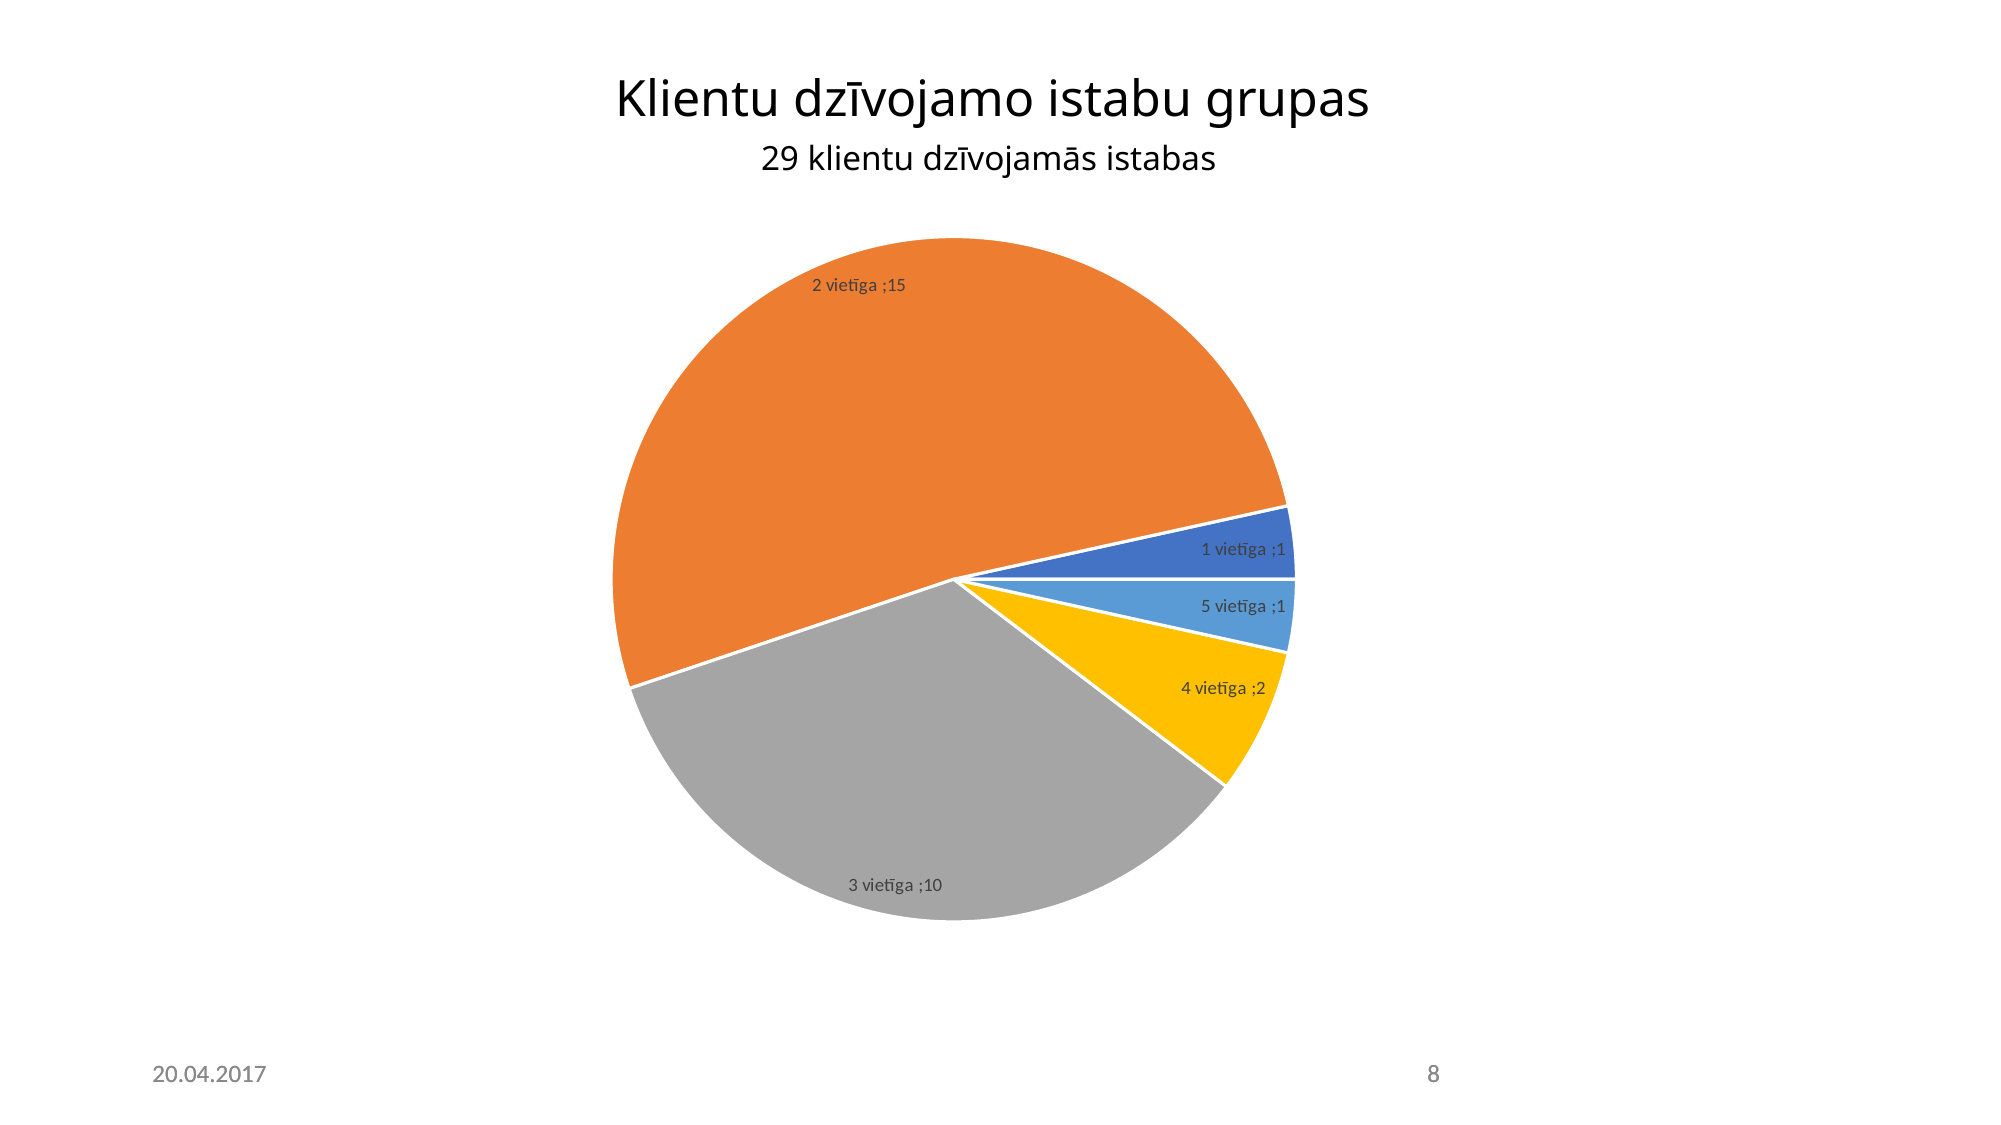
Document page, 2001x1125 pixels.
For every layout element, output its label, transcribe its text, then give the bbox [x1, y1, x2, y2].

chart [137, 222, 1863, 937]
text_box 20.04.2017 [137, 1042, 588, 1103]
text_box [1412, 1042, 1863, 1103]
title Klientu dzīvojamo istabu grupas 29 klientu dzīvojamās istabas [137, 59, 1863, 194]
